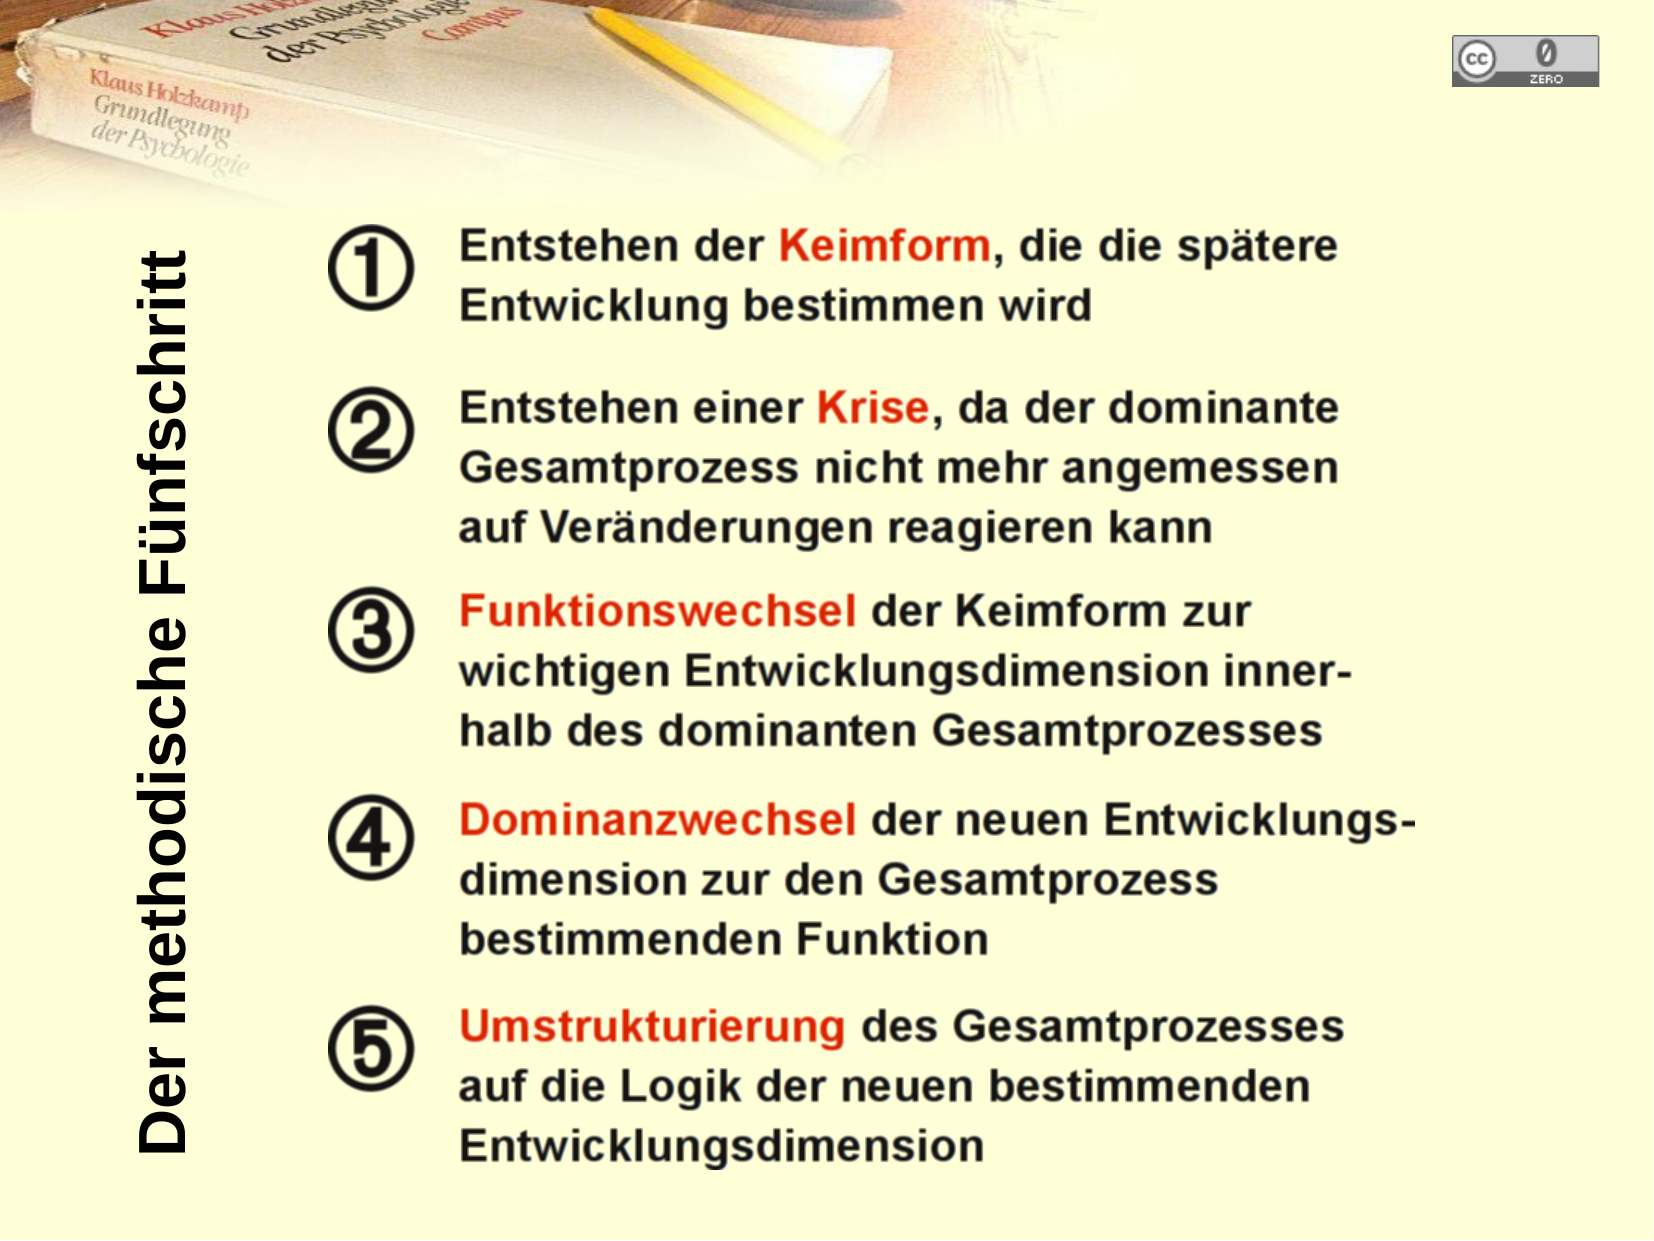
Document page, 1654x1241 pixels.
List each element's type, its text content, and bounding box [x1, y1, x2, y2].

picture [0, 0, 1156, 213]
picture [328, 224, 1415, 1170]
picture [1452, 35, 1600, 87]
text_box Der methodische Fünfschritt [117, 233, 208, 1173]
